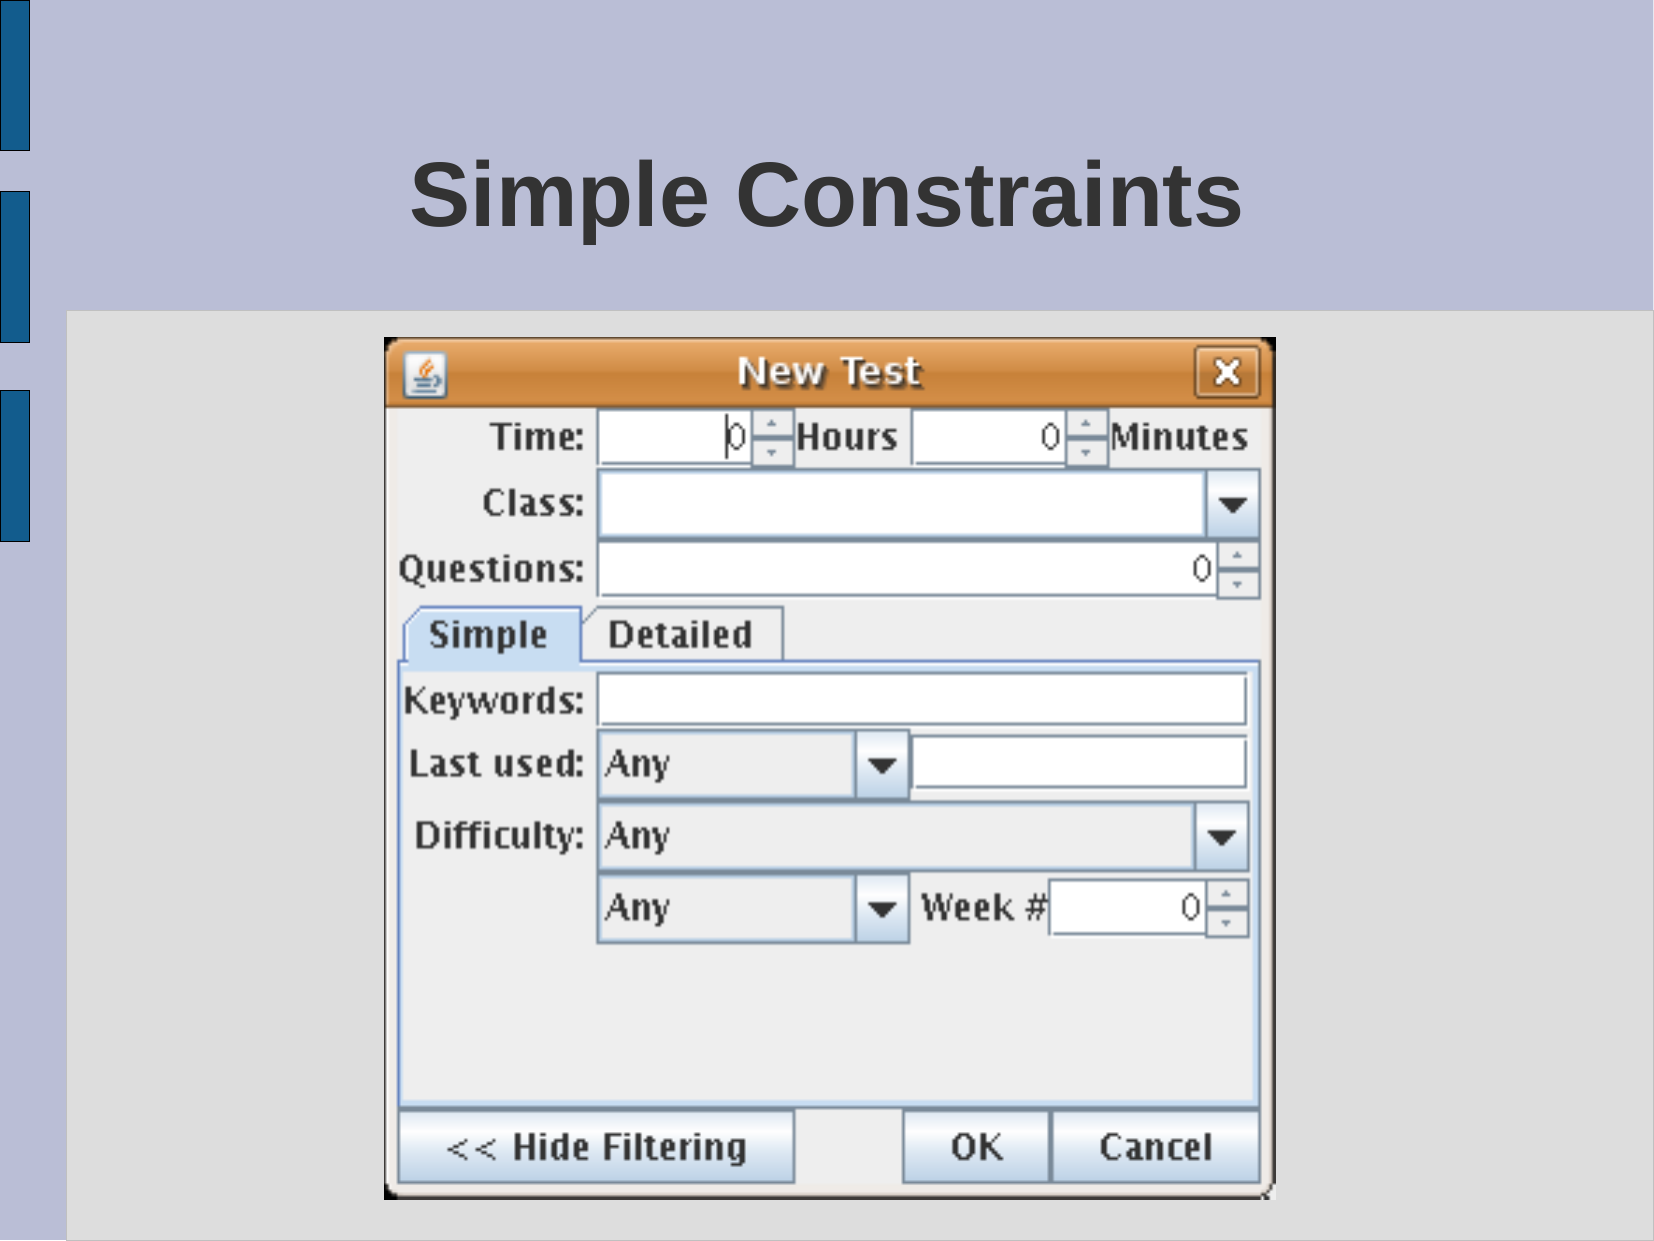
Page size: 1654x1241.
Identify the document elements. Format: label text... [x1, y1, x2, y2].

picture [384, 337, 1276, 1201]
title Simple Constraints [121, 98, 1534, 291]
